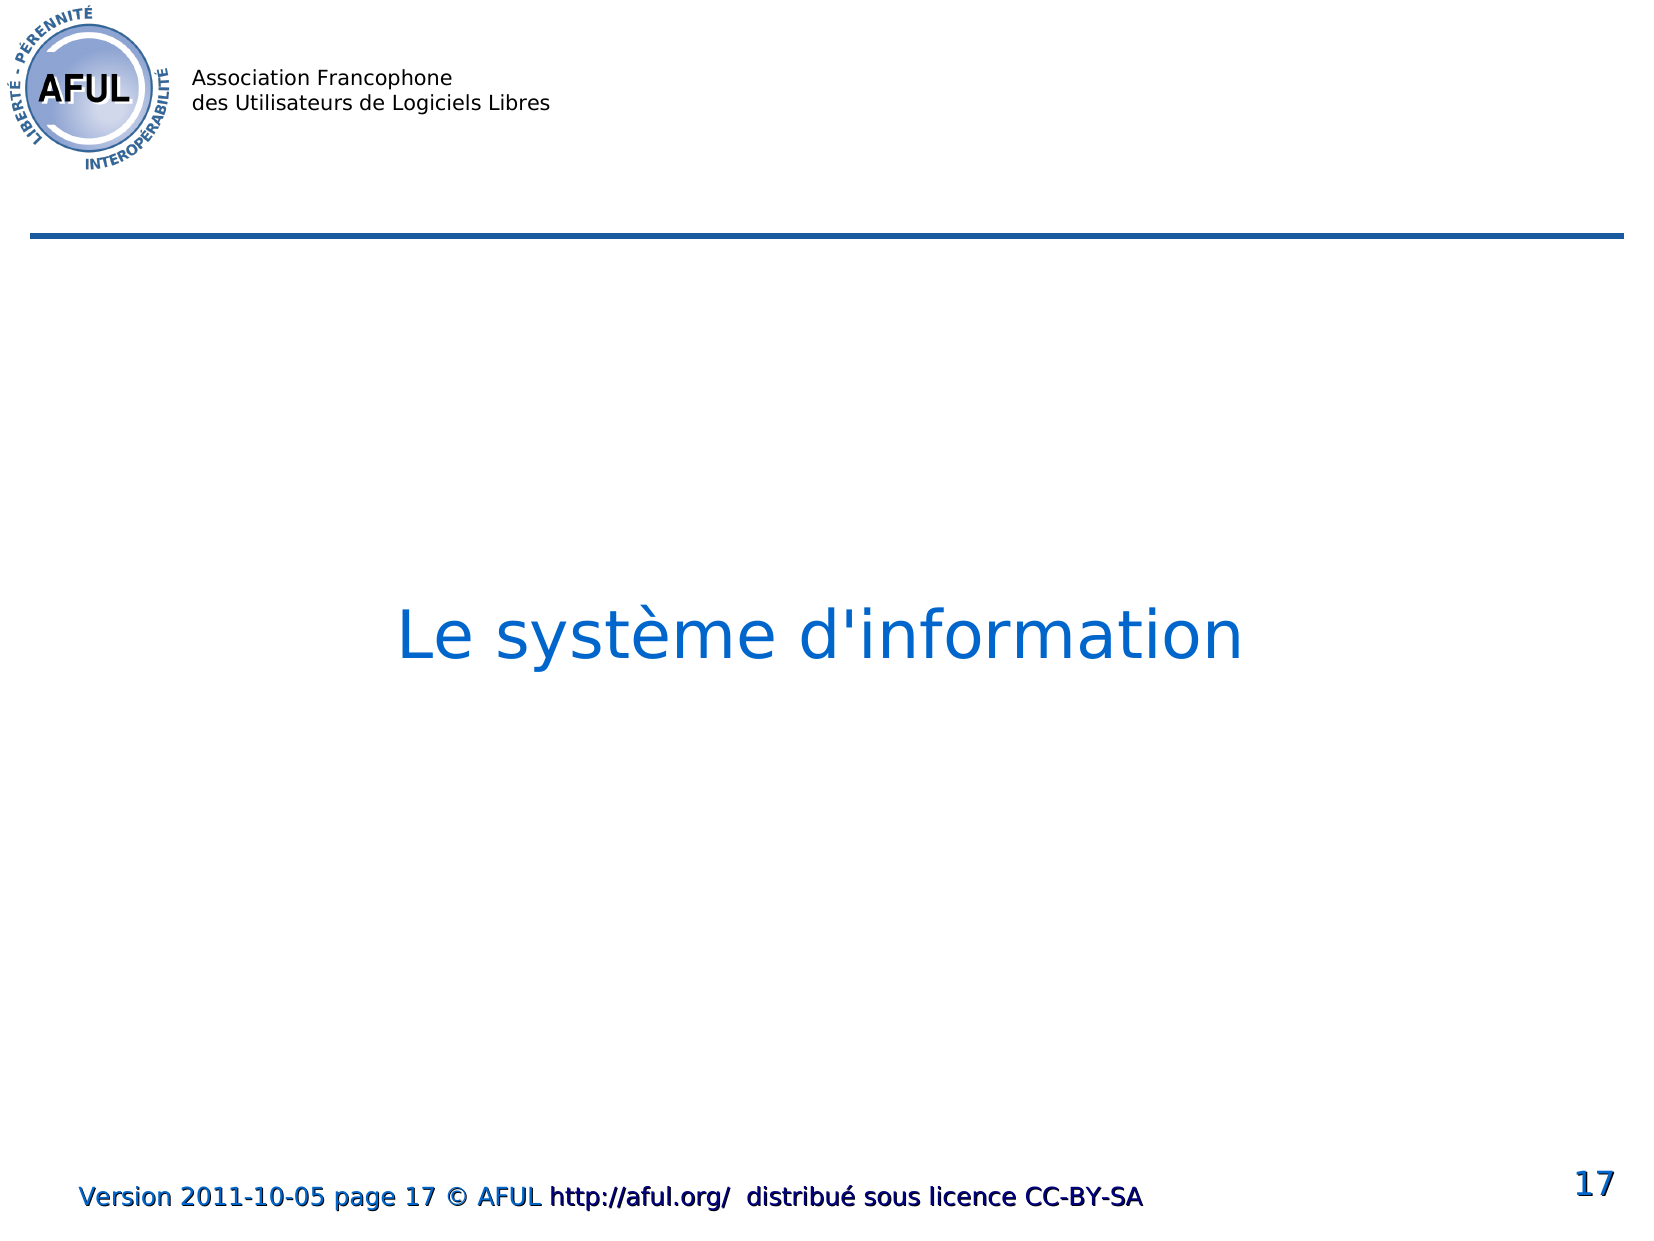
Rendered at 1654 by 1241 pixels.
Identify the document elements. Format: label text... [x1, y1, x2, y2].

list Le système d'information [47, 265, 1595, 1211]
picture [0, 0, 178, 178]
